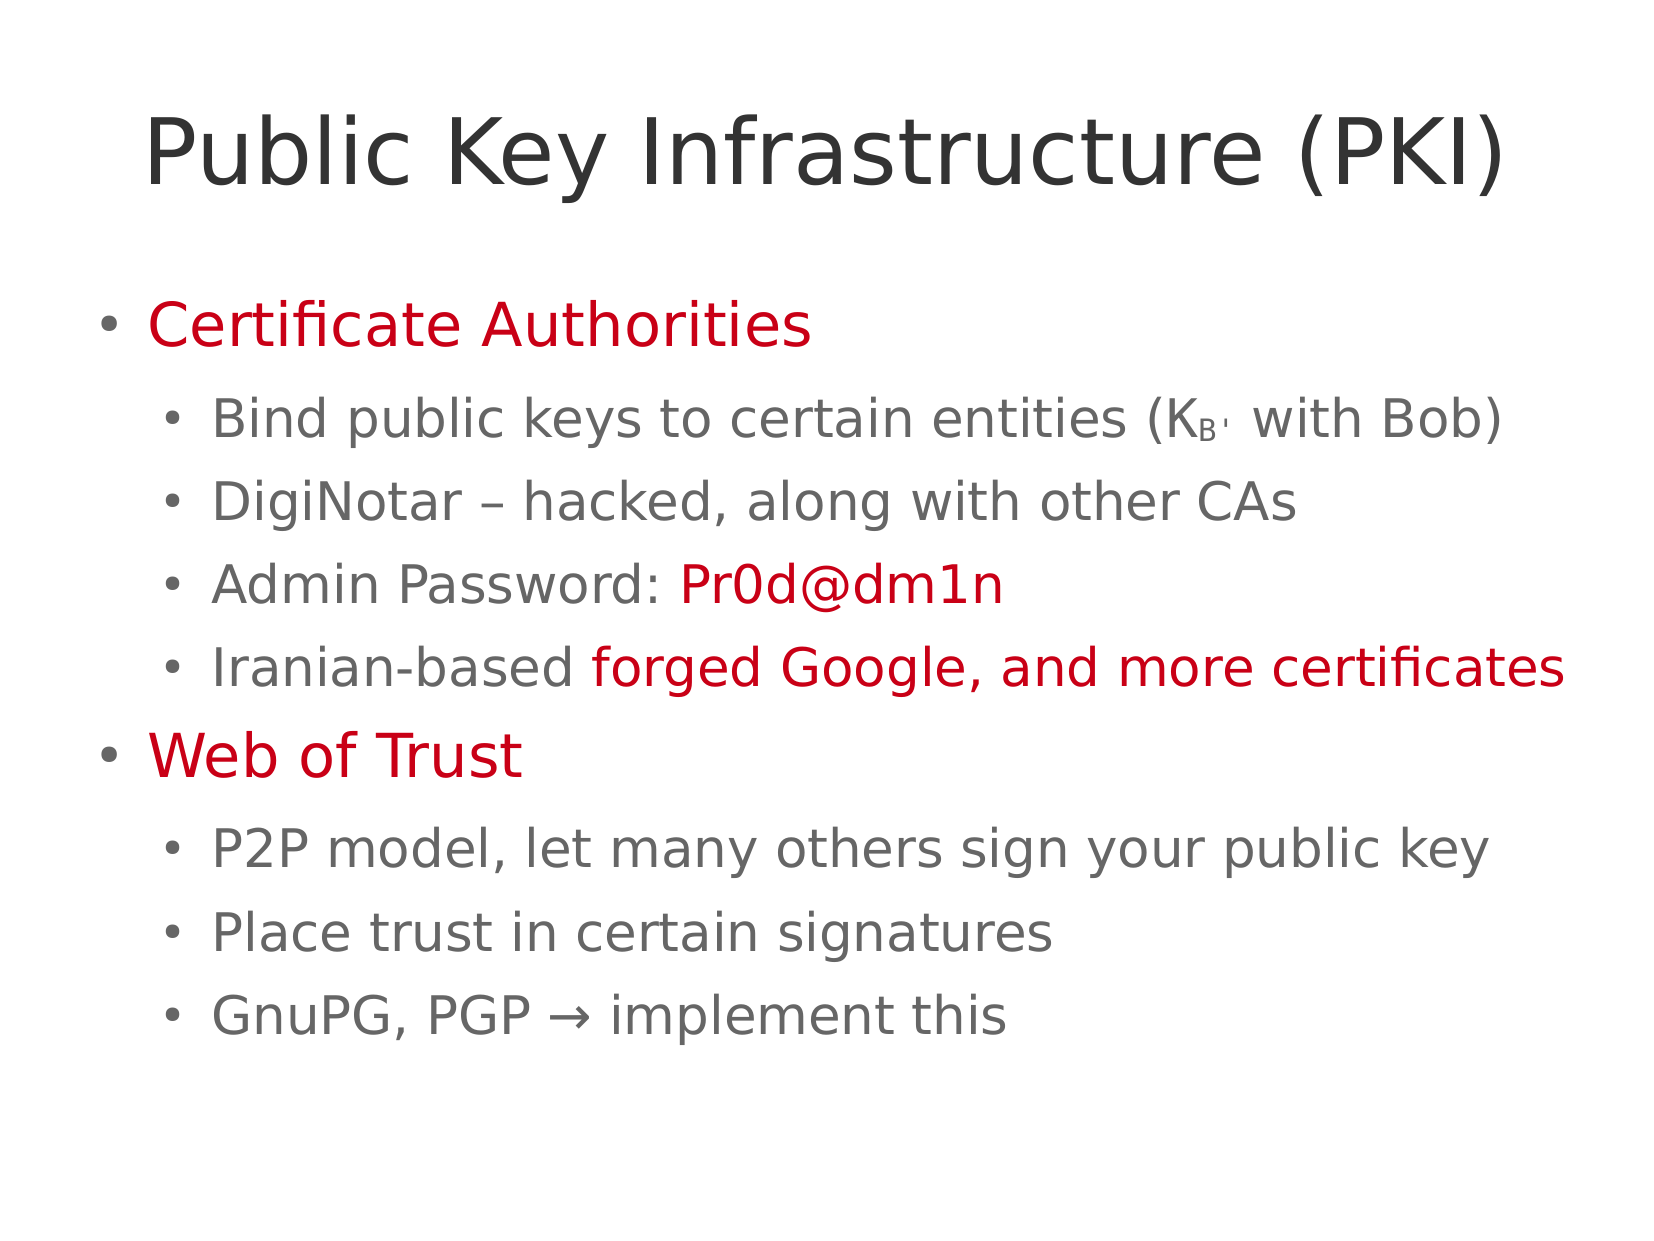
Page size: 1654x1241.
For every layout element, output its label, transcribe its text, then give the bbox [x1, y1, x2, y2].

list Certificate Authorities Bind public keys to certain entities (KB' with Bob) DigiNotar – hacked, along with other CAs Admin Password: Pr0d@dm1n Iranian-based forged Google, and more certificates Web of Trust P2P model, let many others sign your public key Place trust in certain signatures GnuPG, PGP → implement this [82, 290, 1571, 1109]
title Public Key Infrastructure (PKI) [82, 56, 1571, 250]
